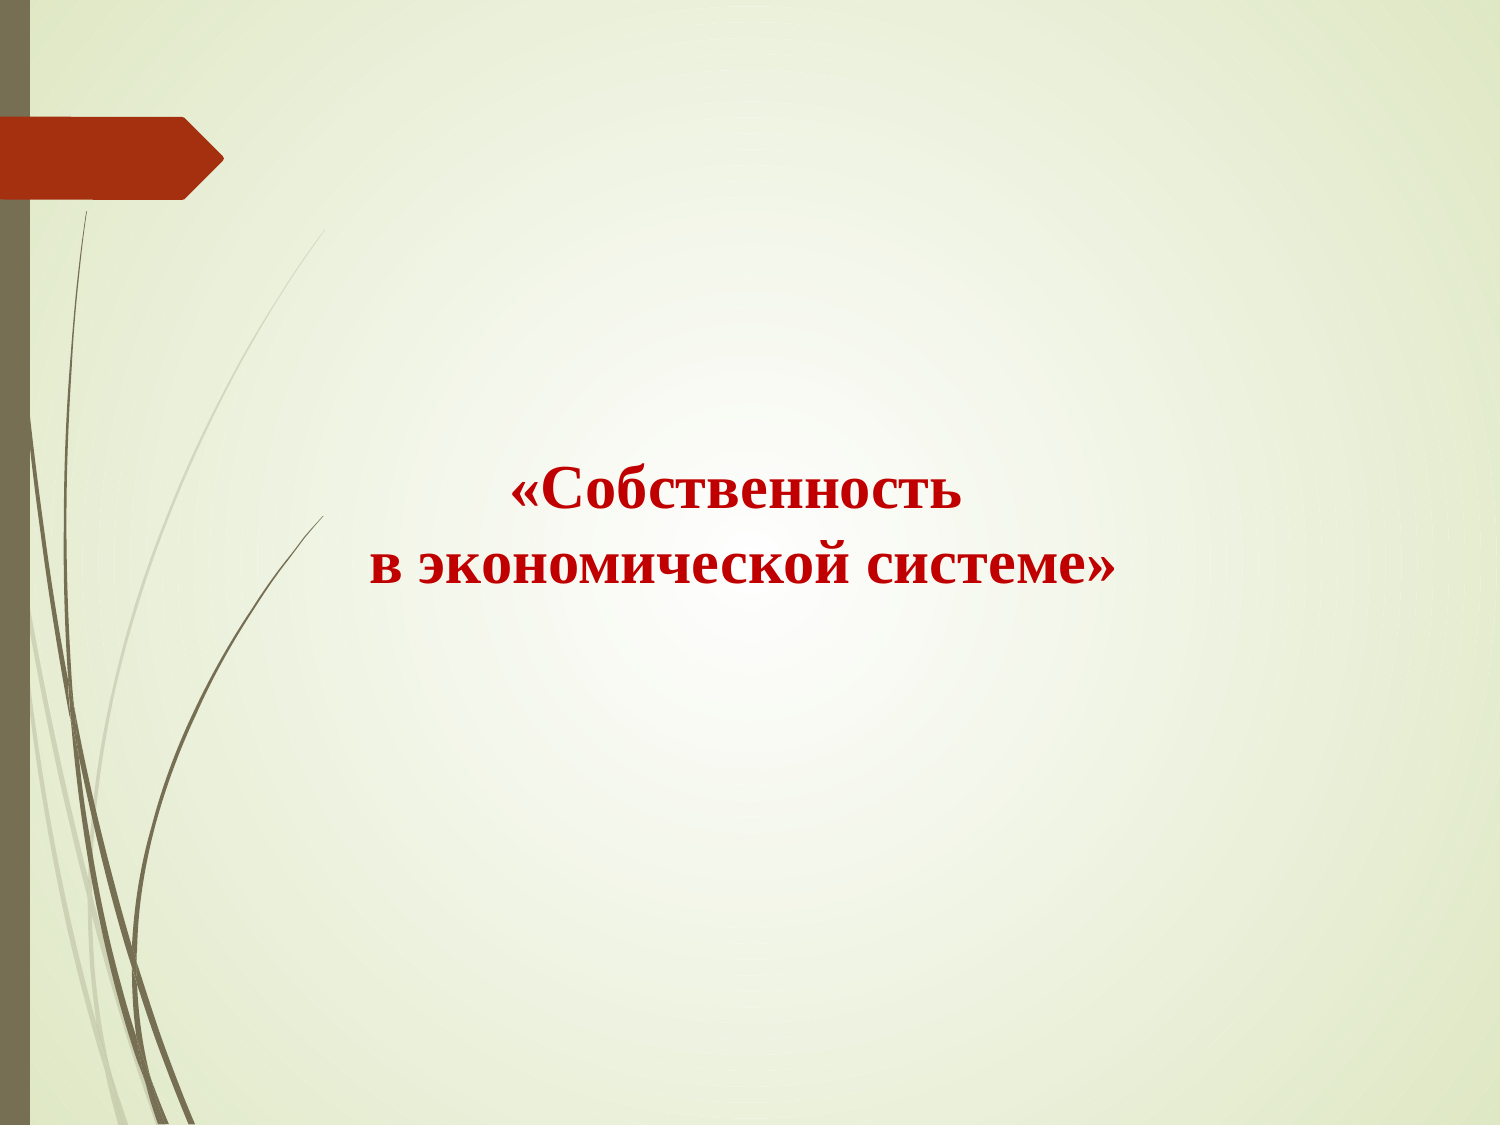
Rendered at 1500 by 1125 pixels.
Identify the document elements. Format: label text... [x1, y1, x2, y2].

text_box «Собственность в экономической системе» [77, 439, 1412, 604]
